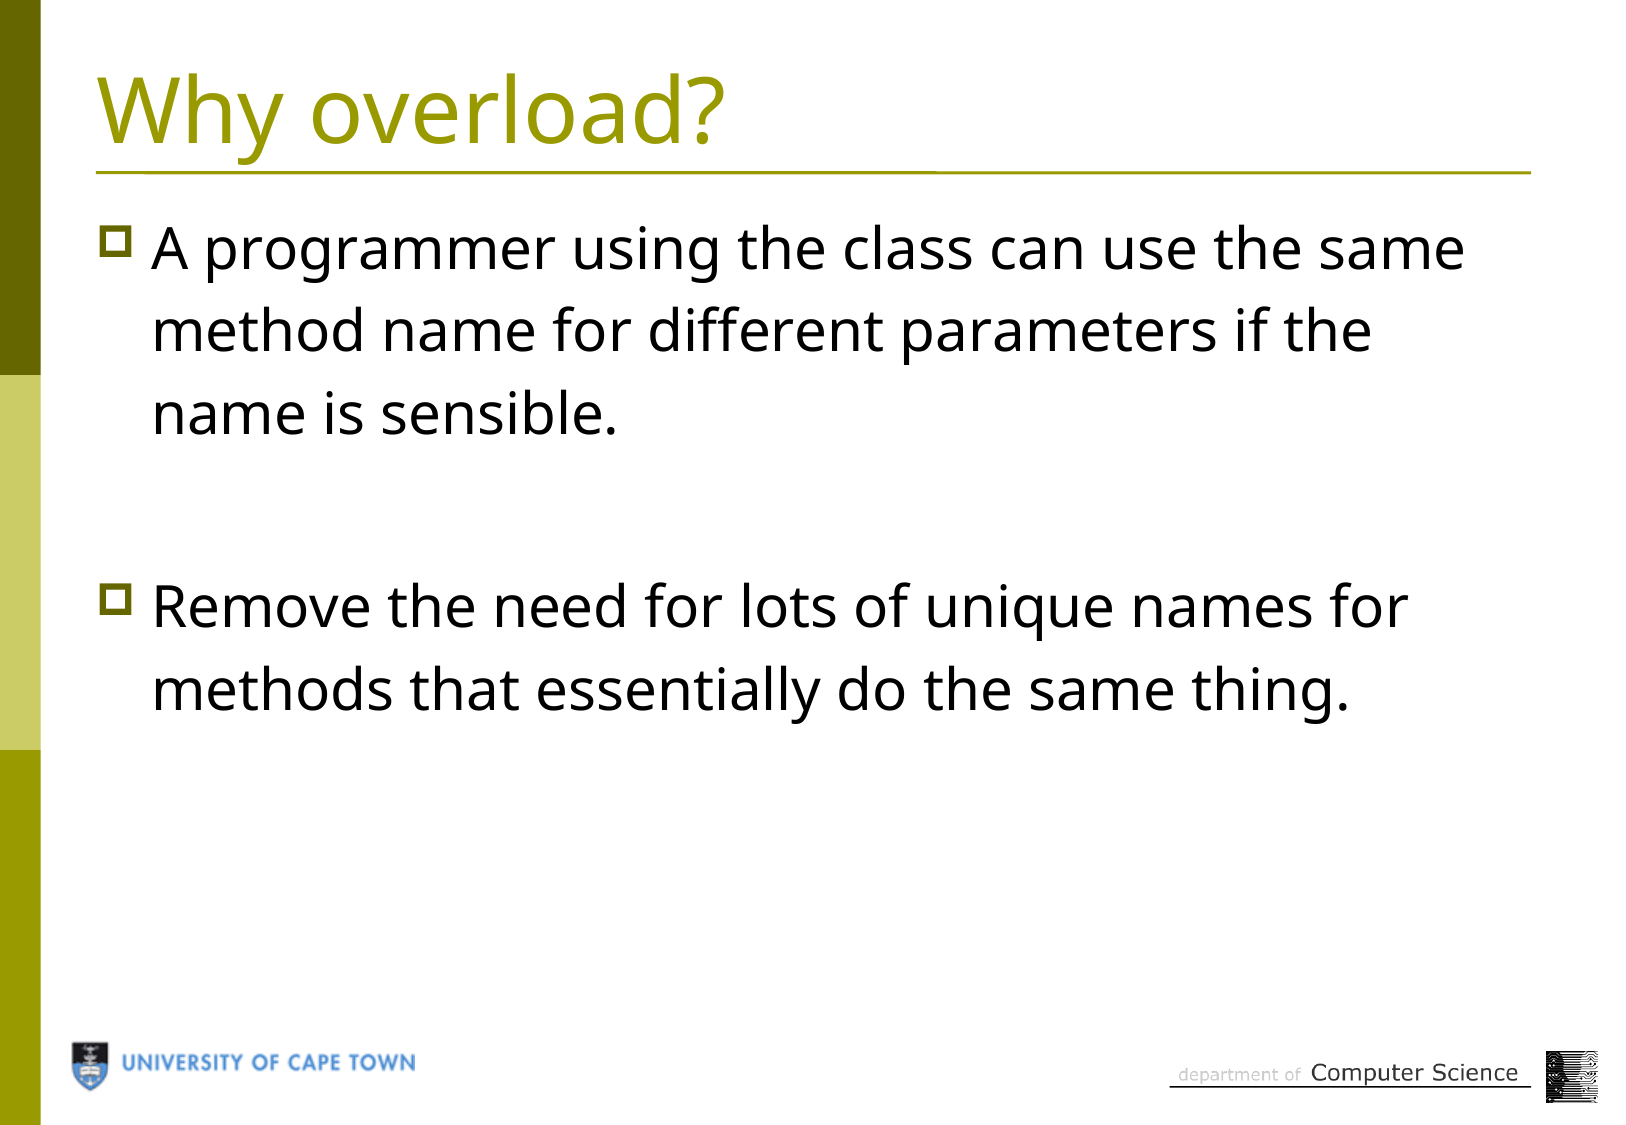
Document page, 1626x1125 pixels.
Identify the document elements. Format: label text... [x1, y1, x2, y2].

list A programmer using the class can use the same method name for different parameters if the name is sensible. Remove the need for lots of unique names for methods that essentially do the same thing. [81, 196, 1543, 1021]
picture [61, 1024, 415, 1103]
picture [1546, 1051, 1598, 1103]
title Why overload? [81, 14, 1543, 172]
picture [1169, 1043, 1532, 1091]
